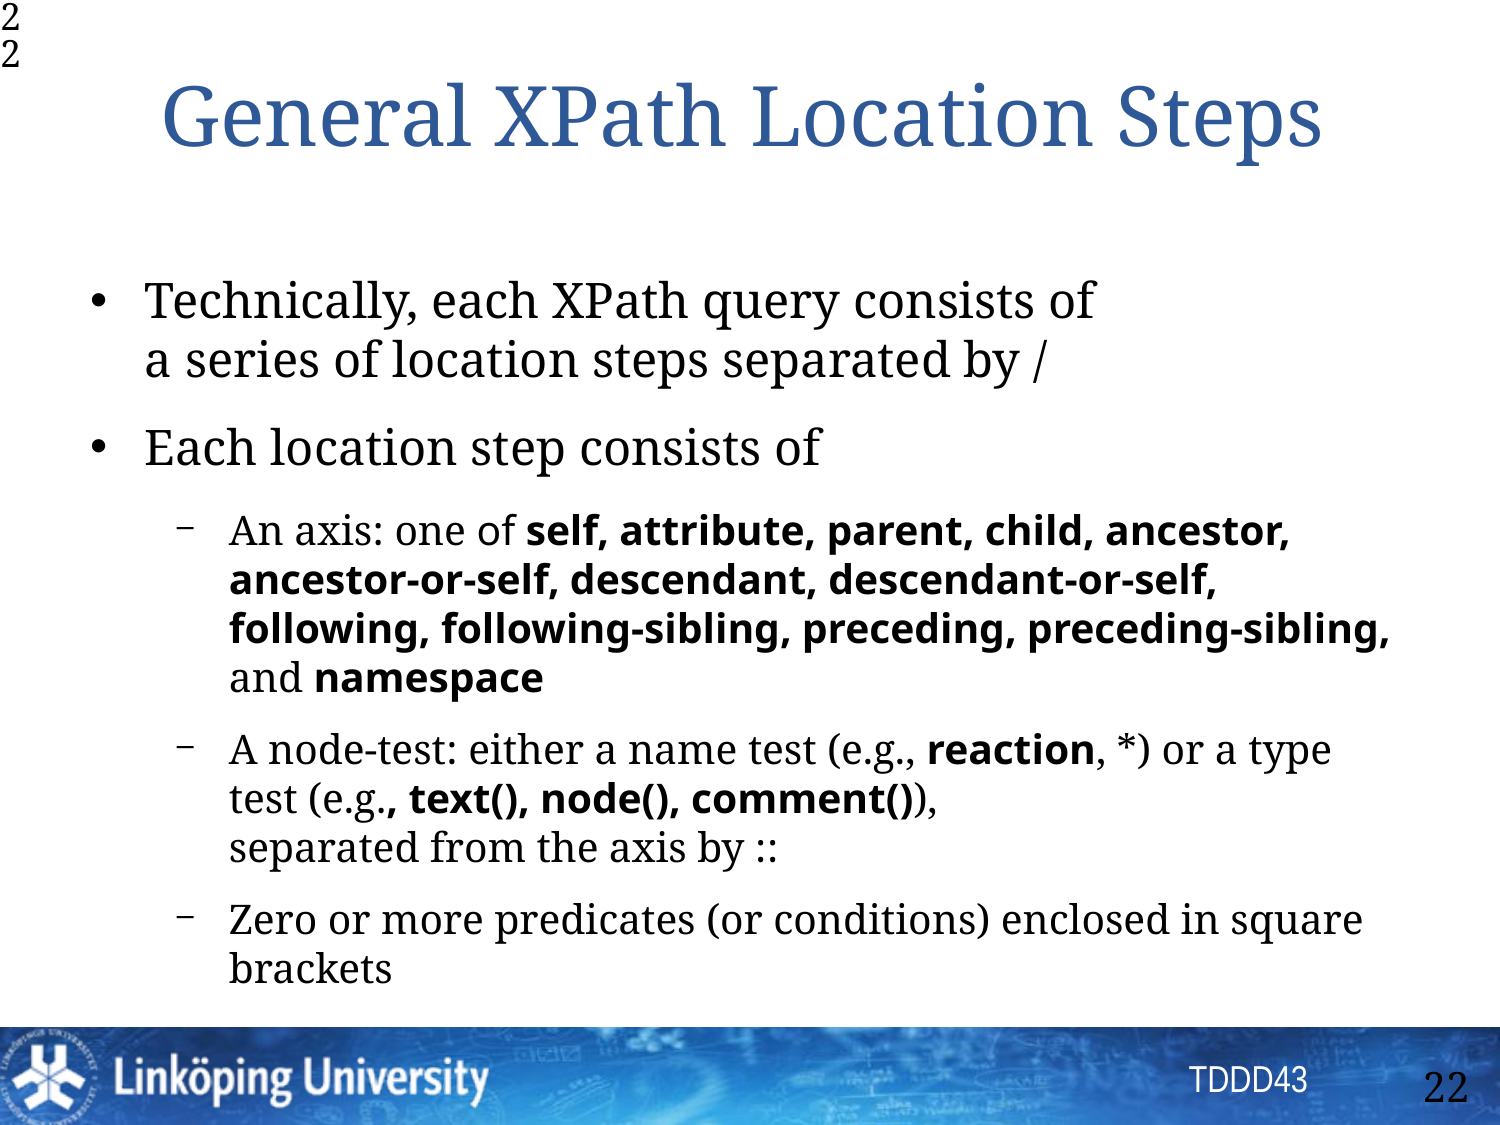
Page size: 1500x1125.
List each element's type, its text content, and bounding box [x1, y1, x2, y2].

list Technically, each XPath query consists of a series of location steps separated by / Each location step consists of An axis: one of self, attribute, parent, child, ancestor, ancestor-or-self, descendant, descendant-or-self, following, following-sibling, preceding, preceding-sibling, and namespace A node-test: either a name test (e.g., reaction, *) or a type test (e.g., text(), node(), comment()), separated from the axis by :: Zero or more predicates (or conditions) enclosed in square brackets [75, 262, 1425, 1005]
title General XPath Location Steps [67, 30, 1418, 171]
text_box <number> [1407, 1053, 1500, 1114]
picture [0, 1027, 1500, 1125]
